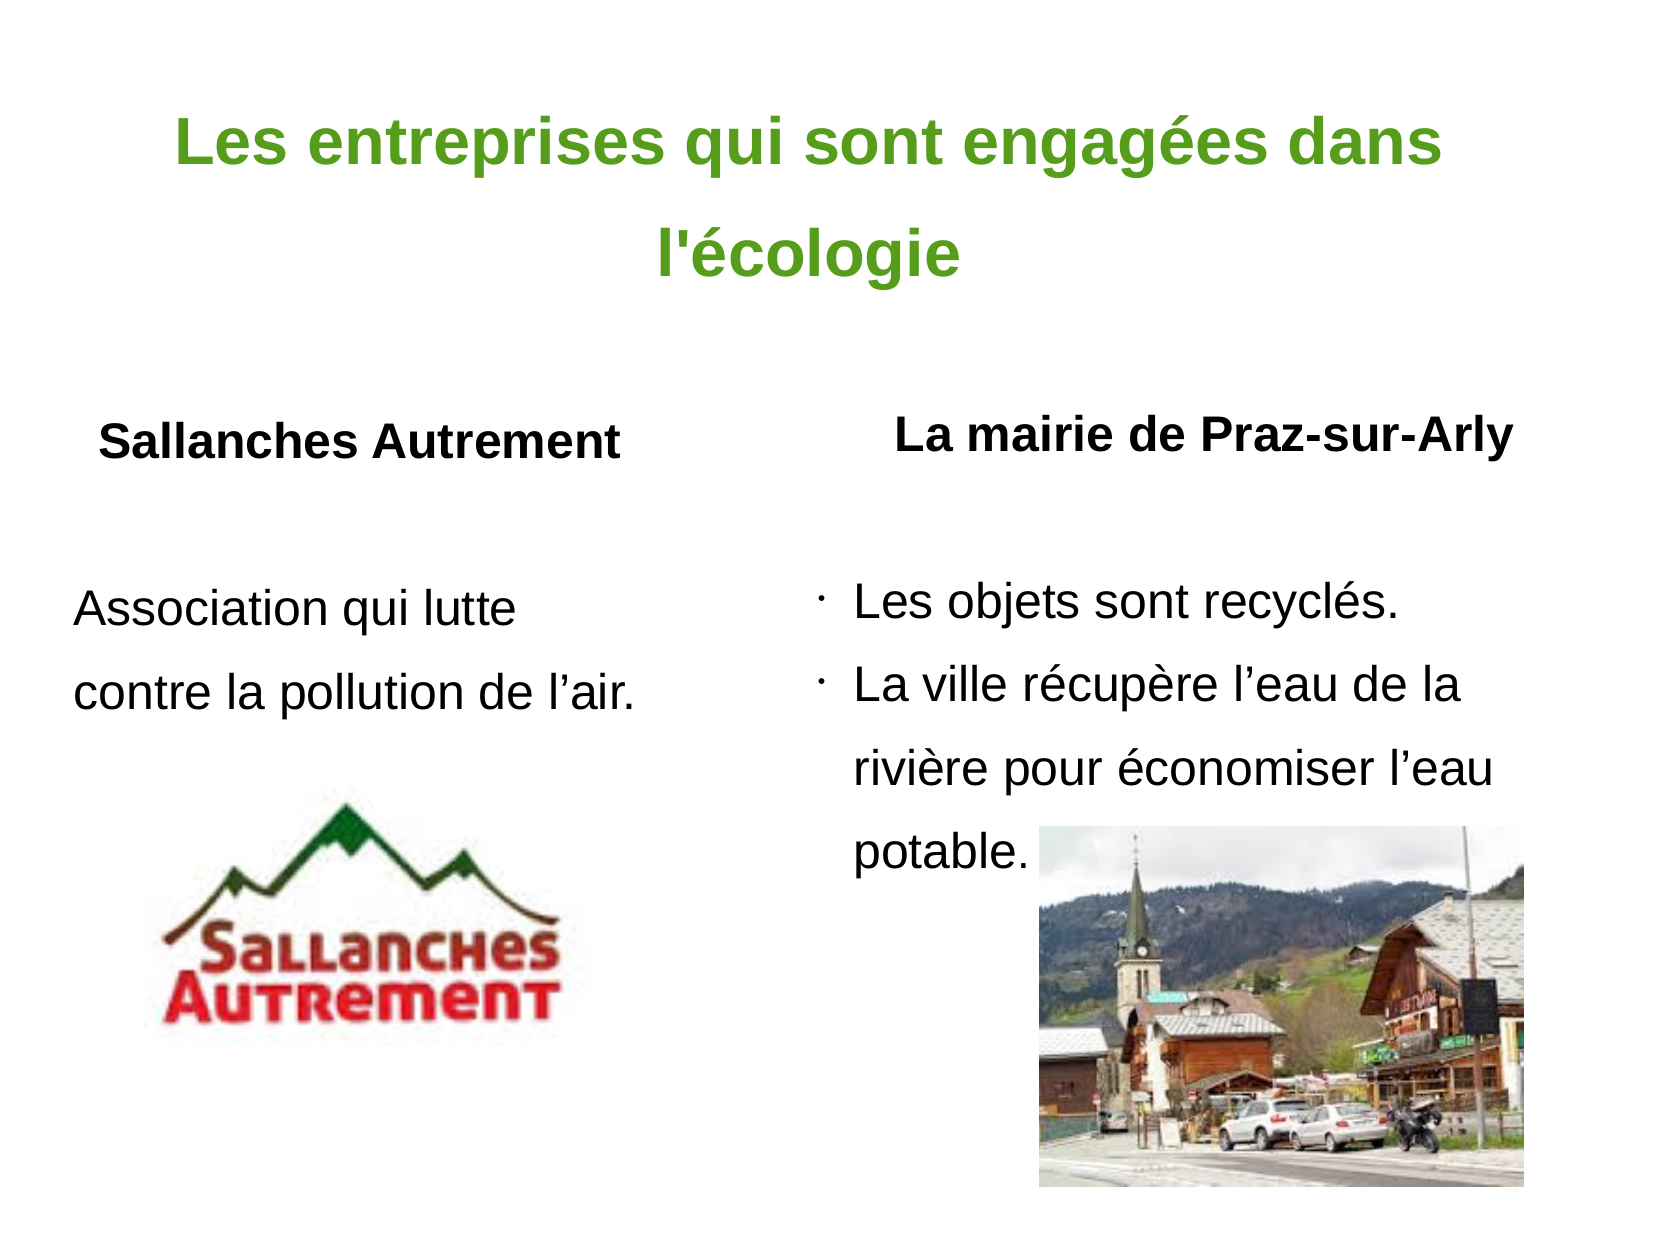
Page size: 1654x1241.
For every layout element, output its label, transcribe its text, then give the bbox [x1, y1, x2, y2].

text_box La mairie de Praz-sur-Arly Les objets sont recyclés. La ville récupère l’eau de la rivière pour économiser l’eau potable. [803, 370, 1607, 863]
text_box Les entreprises qui sont engagées dans l'écologie [11, 59, 1607, 261]
text_box Sallanches Autrement Association qui lutte contre la pollution de l’air. [59, 377, 662, 785]
picture [11, 732, 709, 1149]
picture [1039, 826, 1524, 1187]
